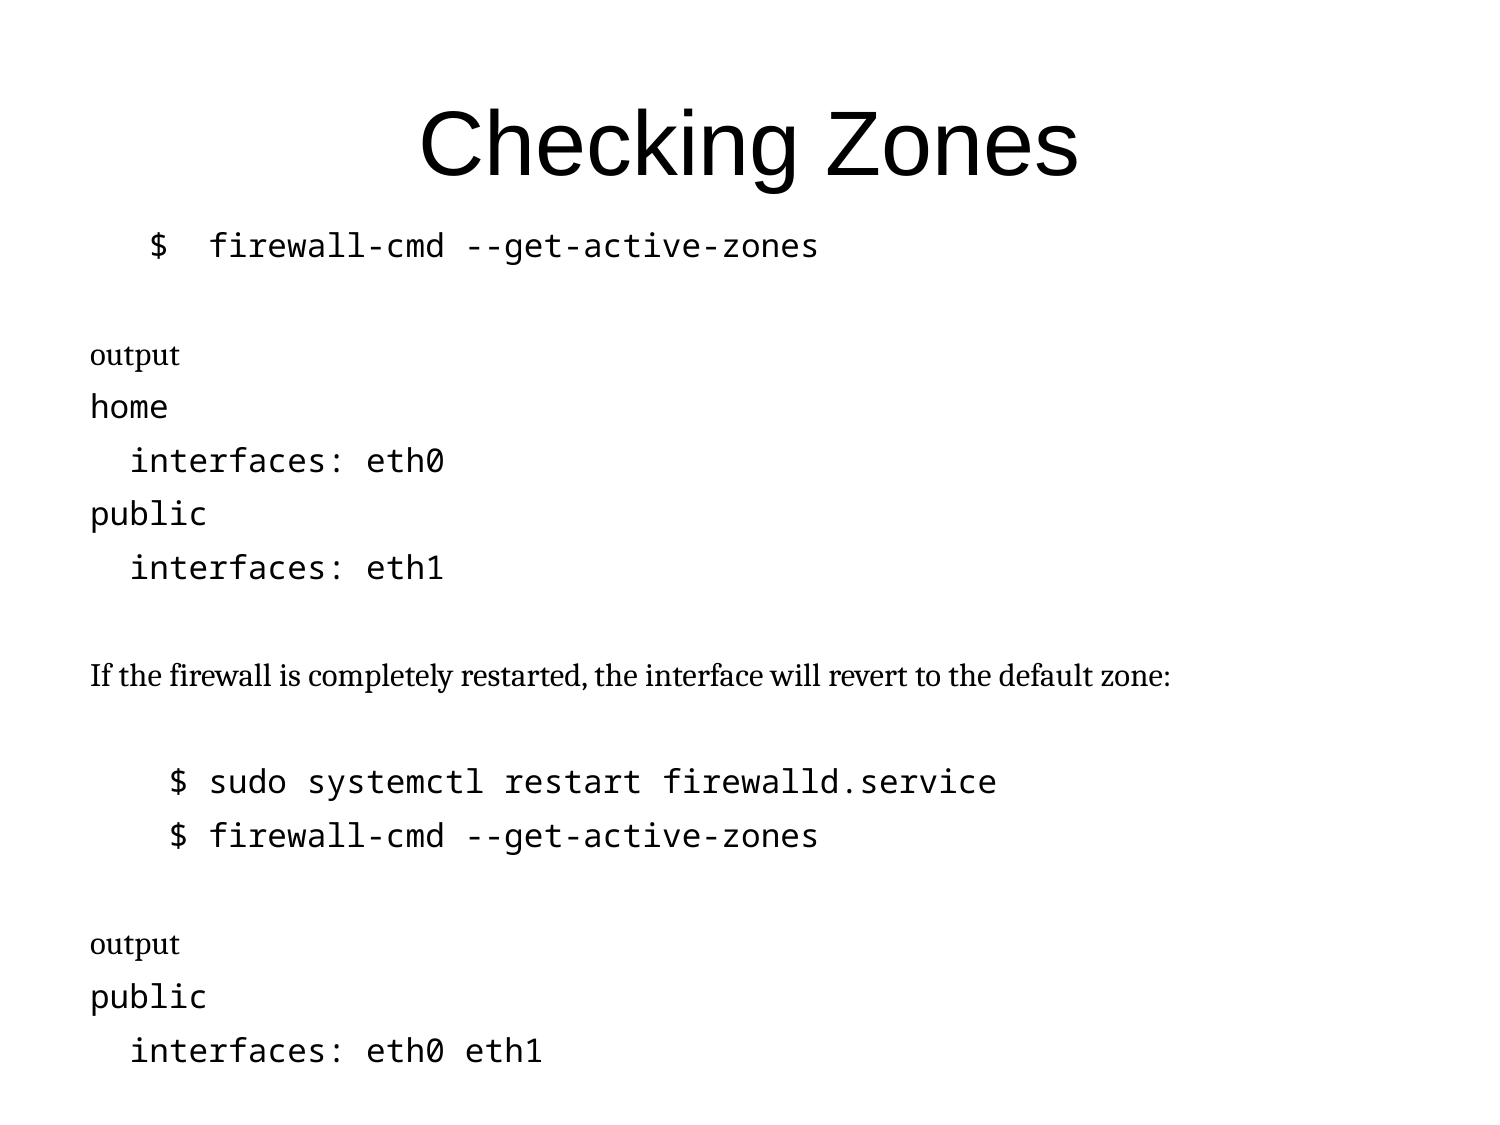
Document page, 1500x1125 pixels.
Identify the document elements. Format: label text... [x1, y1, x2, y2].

list $ firewall-cmd --get-active-zones output home interfaces: eth0 public interfaces: eth1 If the firewall is completely restarted, the interface will revert to the default zone: $ sudo systemctl restart firewalld.service $ firewall-cmd --get-active-zones output public interfaces: eth0 eth1 [75, 217, 1425, 1081]
title Checking Zones [75, 45, 1425, 217]
